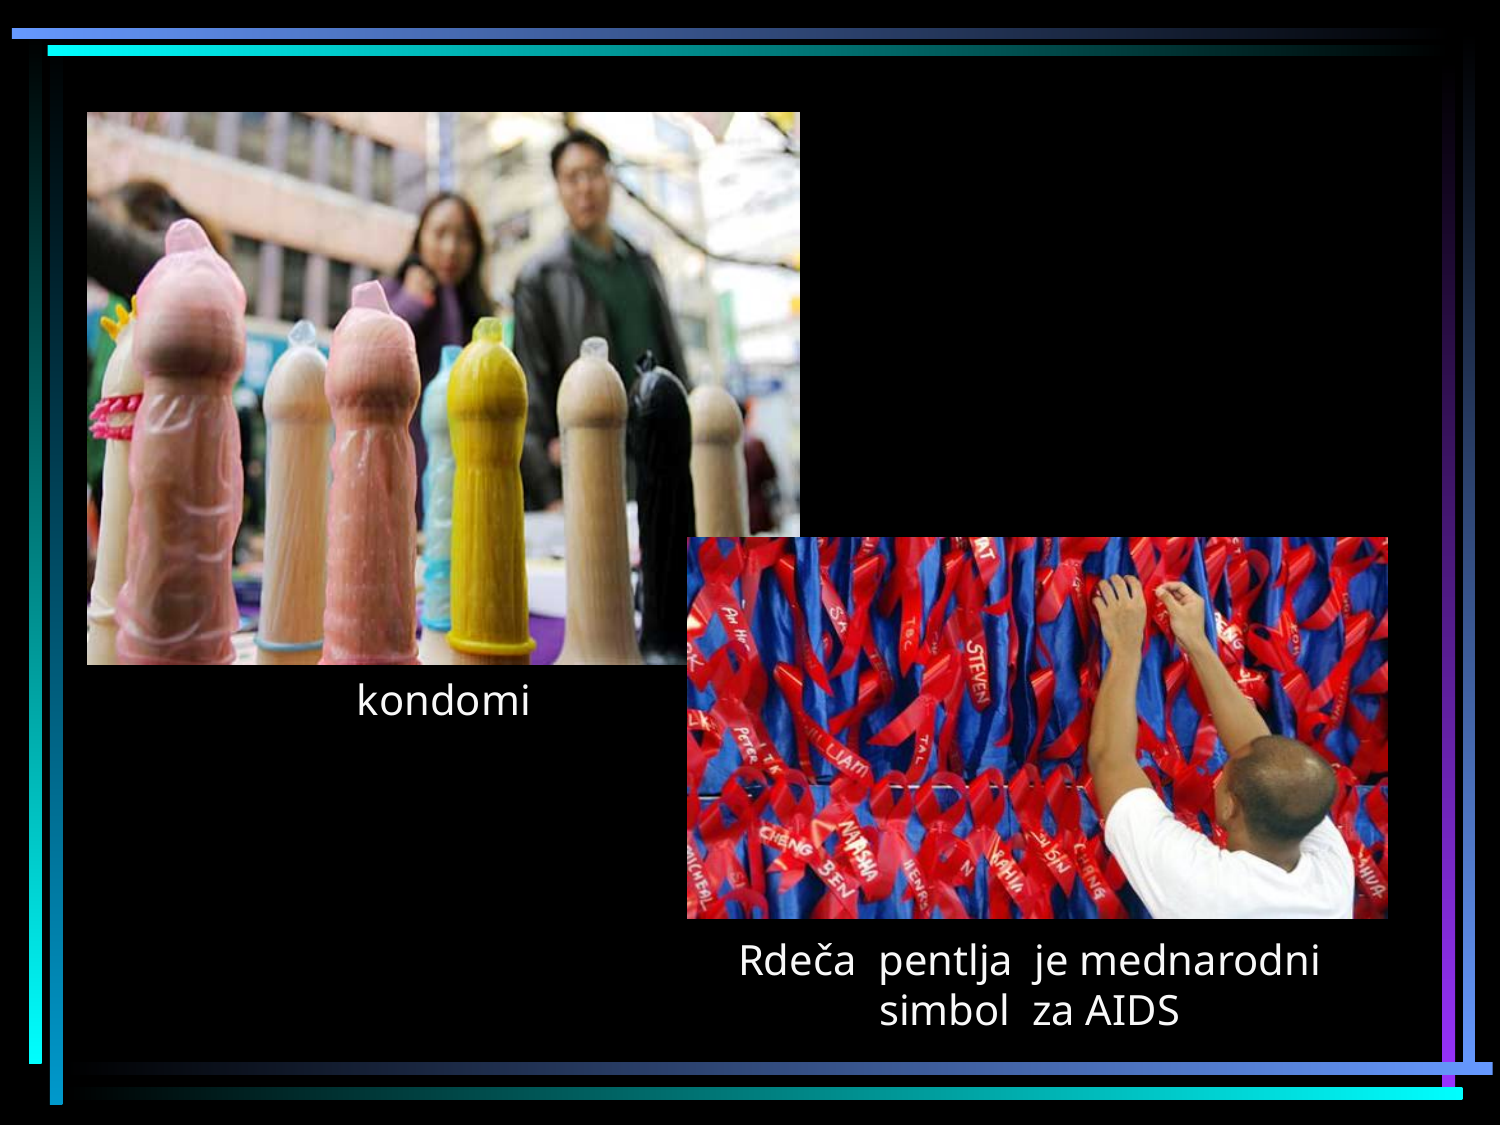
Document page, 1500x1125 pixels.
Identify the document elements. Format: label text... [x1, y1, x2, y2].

picture [87, 112, 1388, 919]
text_box kondomi [125, 666, 687, 732]
text_box Rdeča pentlja je mednarodni simbol za AIDS [705, 926, 1354, 1041]
